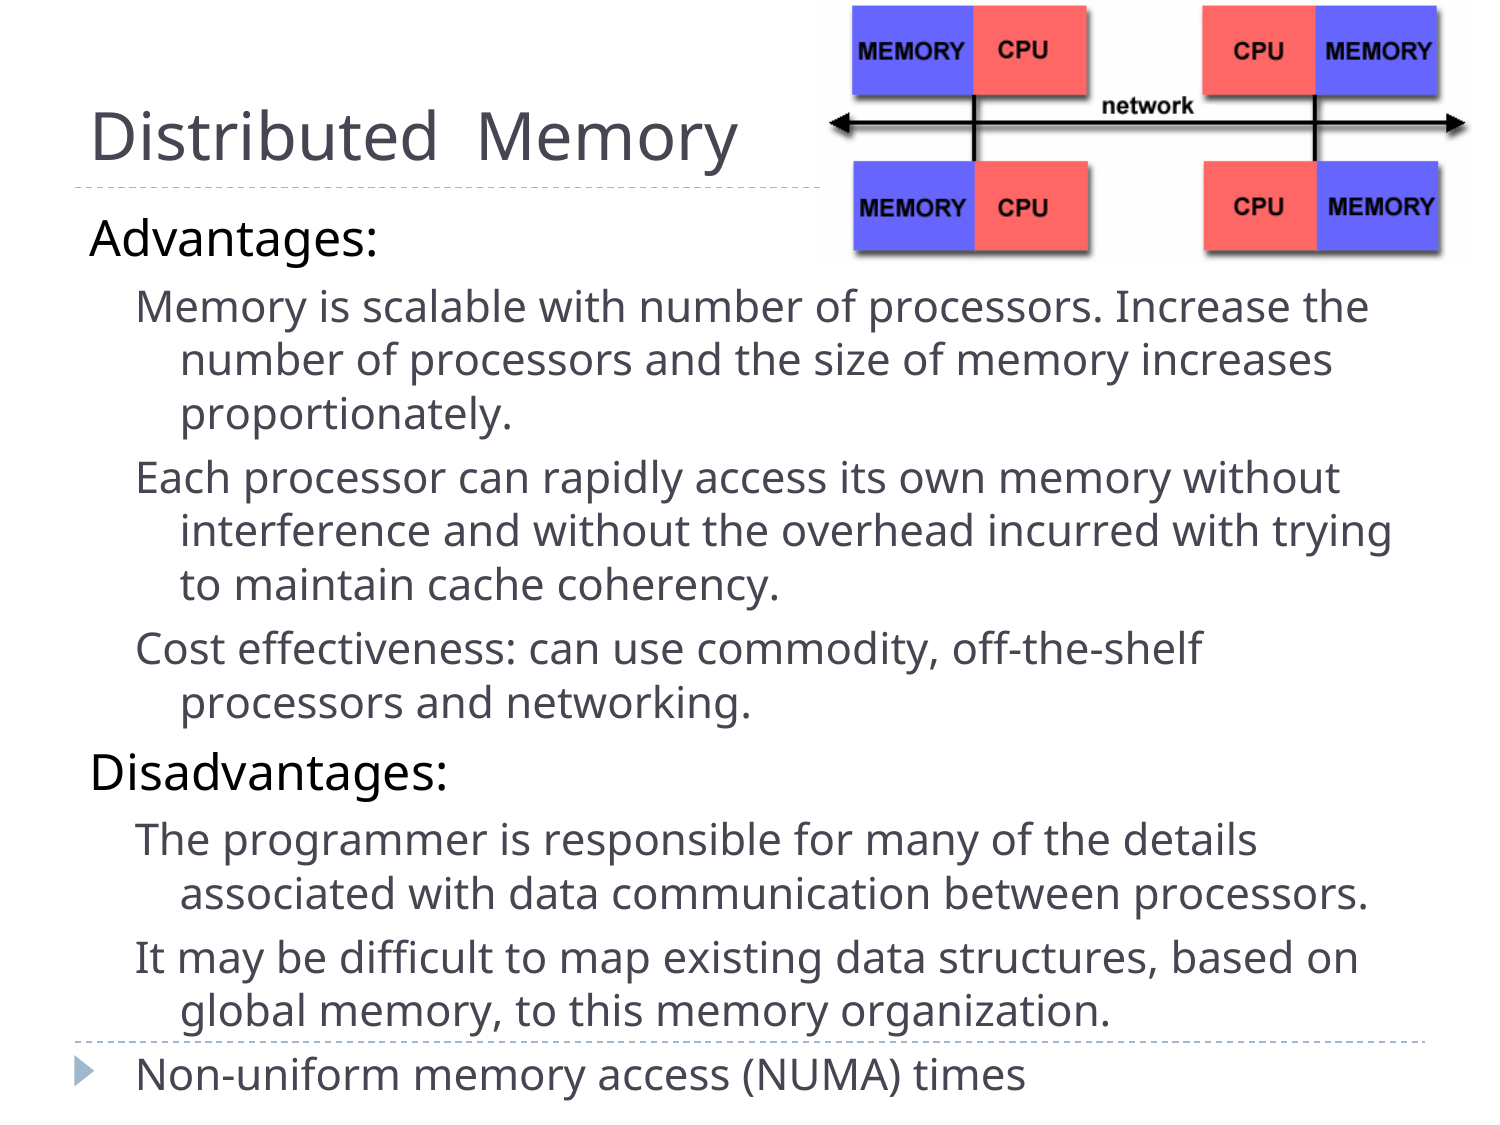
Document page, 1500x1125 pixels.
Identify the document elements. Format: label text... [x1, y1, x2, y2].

picture [820, 0, 1472, 264]
list Advantages: Memory is scalable with number of processors. Increase the number of processors and the size of memory increases proportionately. Each processor can rapidly access its own memory without interference and without the overhead incurred with trying to maintain cache coherency. Cost effectiveness: can use commodity, off-the-shelf processors and networking. Disadvantages: The programmer is responsible for many of the details associated with data communication between processors. It may be difficult to map existing data structures, based on global memory, to this memory organization. Non-uniform memory access (NUMA) times [75, 200, 1426, 1025]
title Distributed Memory [75, 24, 820, 188]
